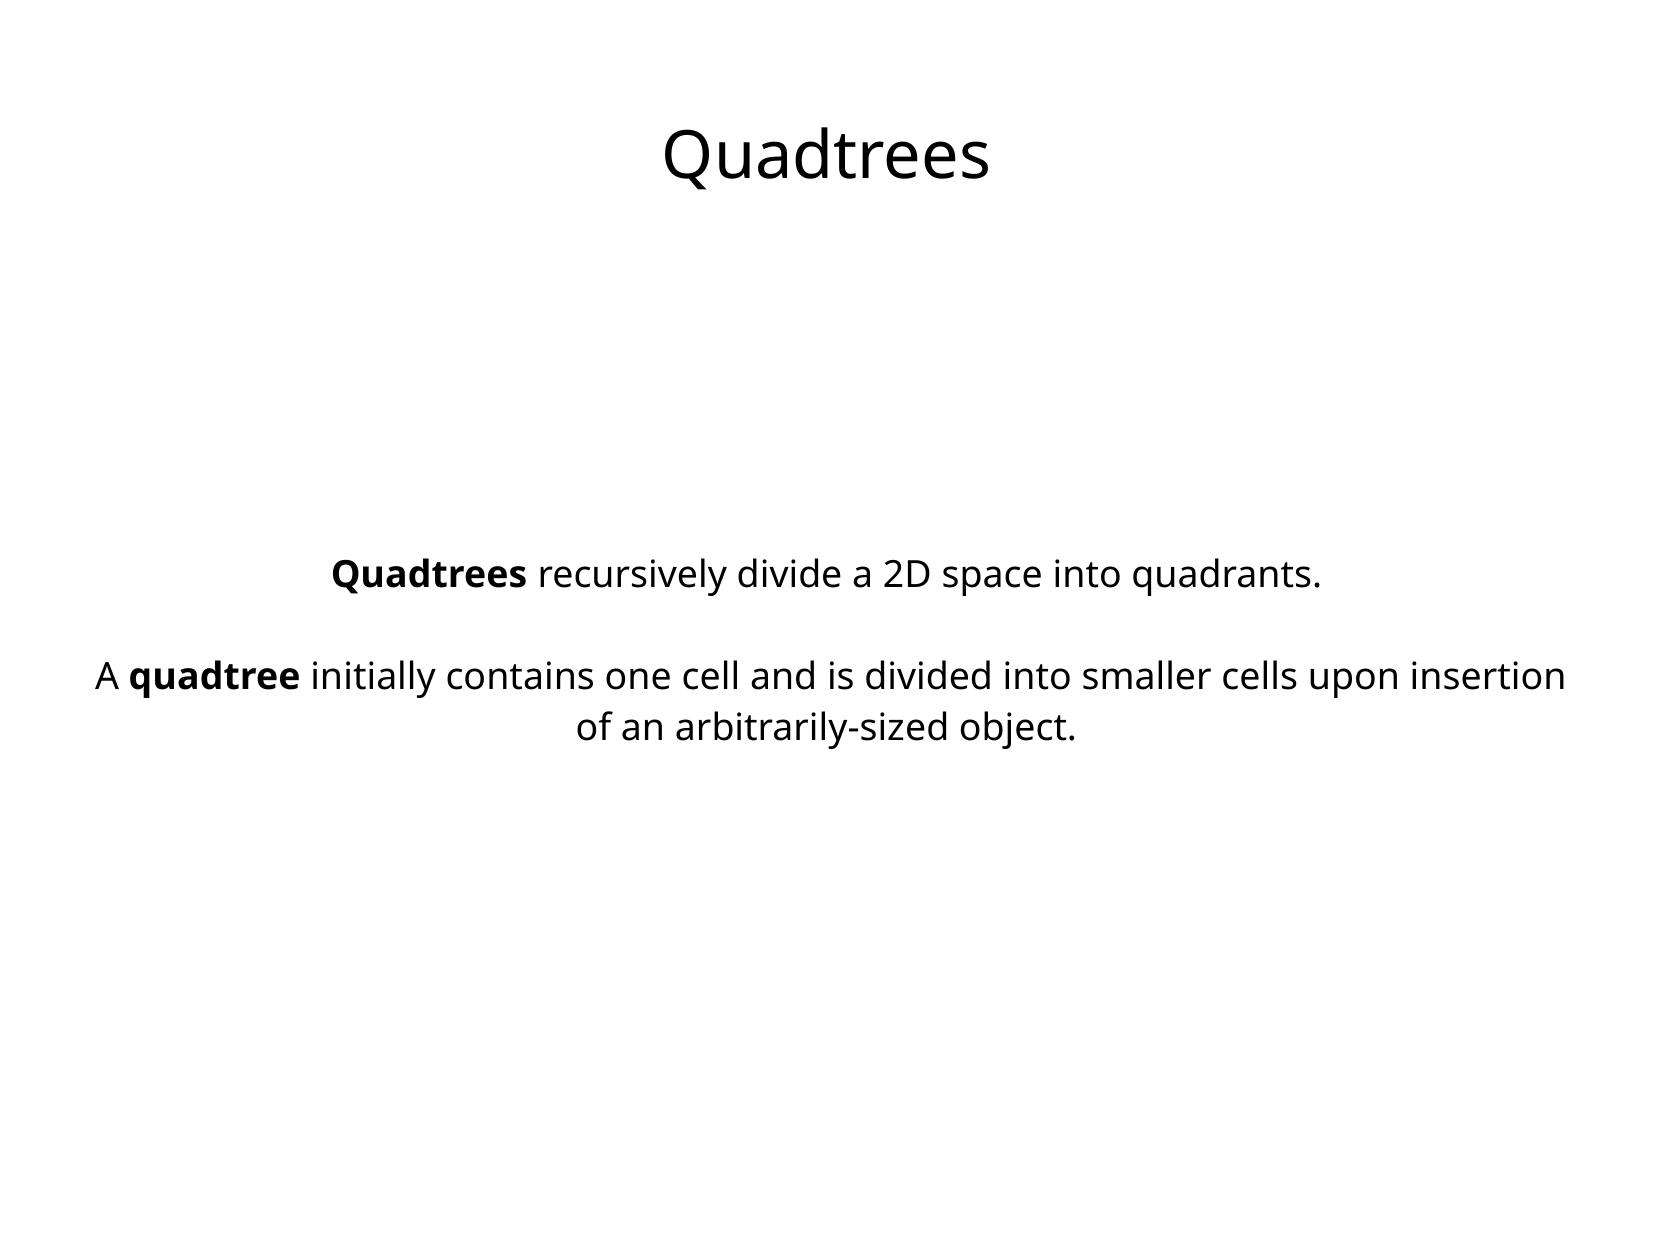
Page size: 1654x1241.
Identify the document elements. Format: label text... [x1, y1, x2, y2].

subtitle Quadtrees recursively divide a 2D space into quadrants. A quadtree initially contains one cell and is divided into smaller cells upon insertion of an arbitrarily-sized object. [82, 290, 1571, 1010]
title Quadtrees [82, 49, 1571, 257]
